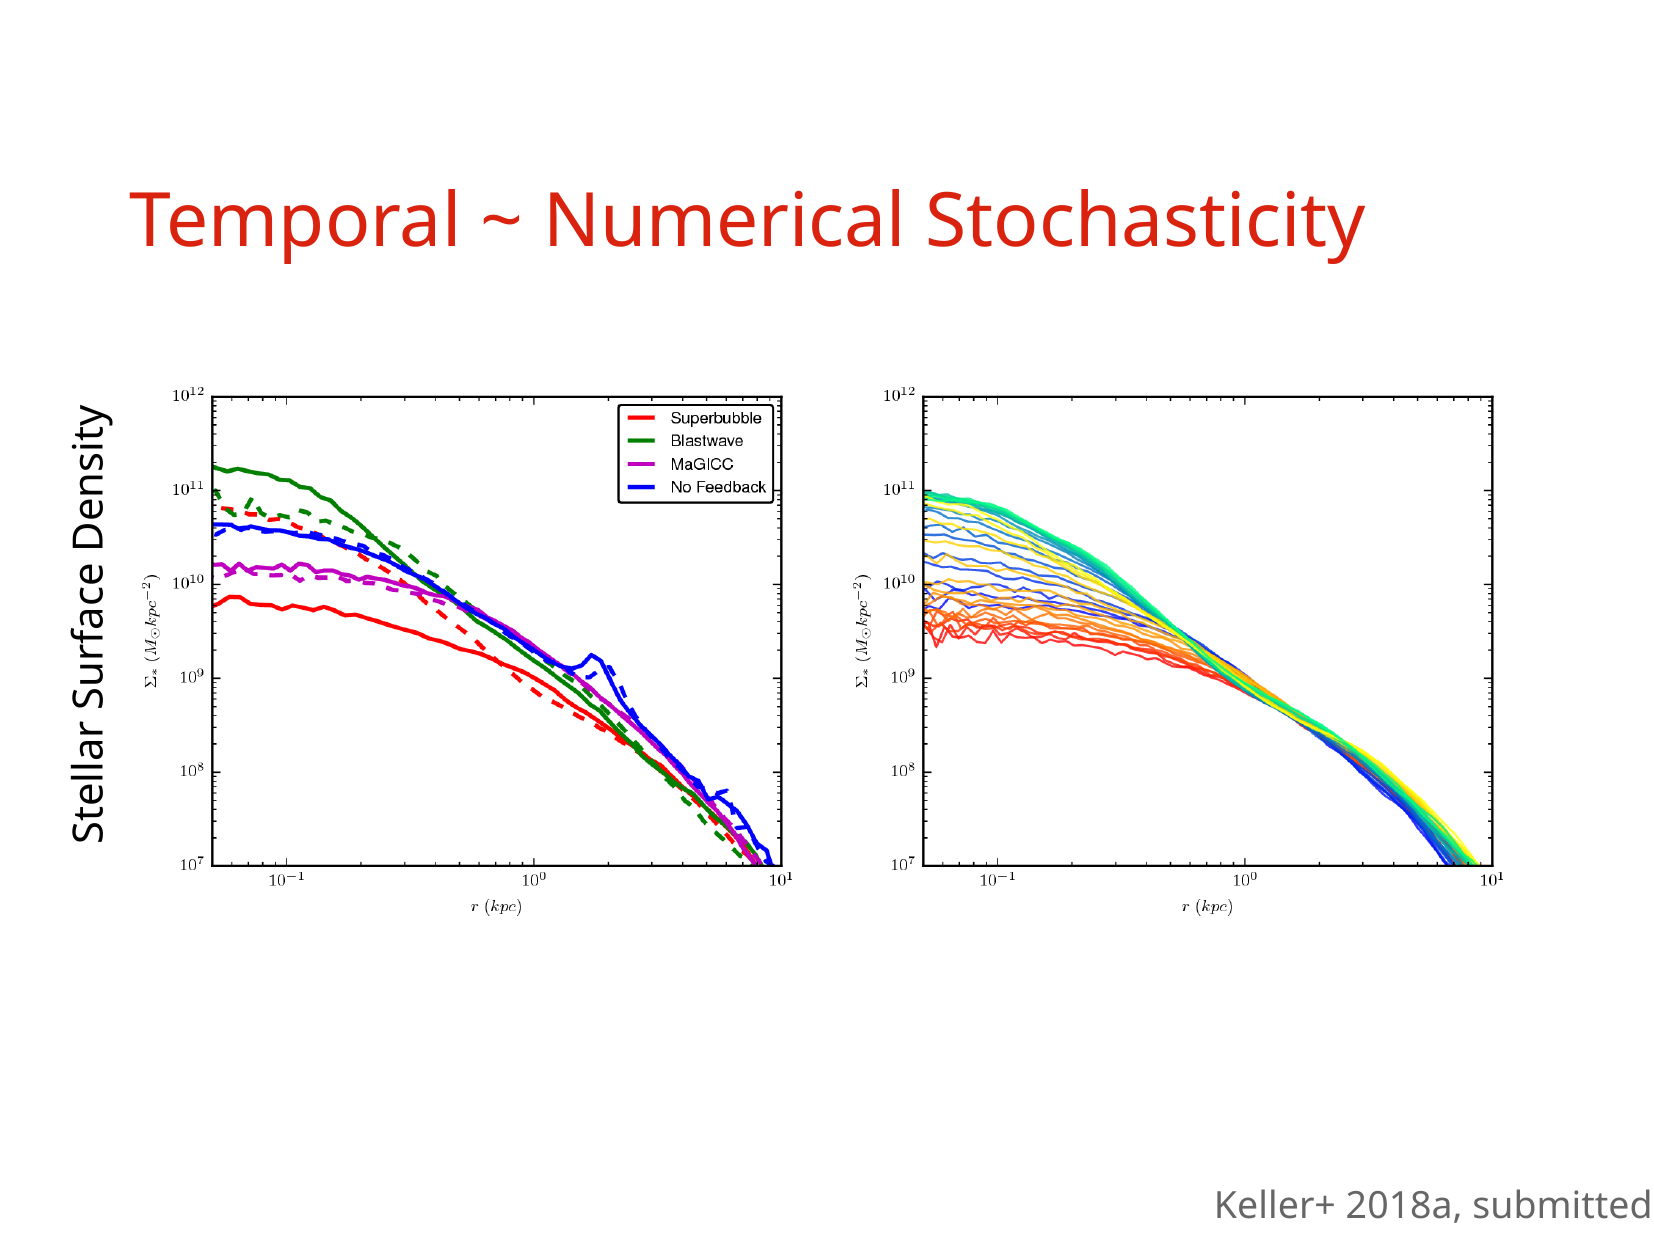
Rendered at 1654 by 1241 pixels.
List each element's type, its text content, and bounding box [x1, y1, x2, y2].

text_box Stellar Surface Density [50, 401, 119, 860]
picture [840, 374, 1519, 930]
text_box Keller+ 2018a, submitted [1199, 1171, 1654, 1229]
title Temporal ~ Numerical Stochasticity [129, 153, 1518, 281]
picture [129, 374, 808, 930]
